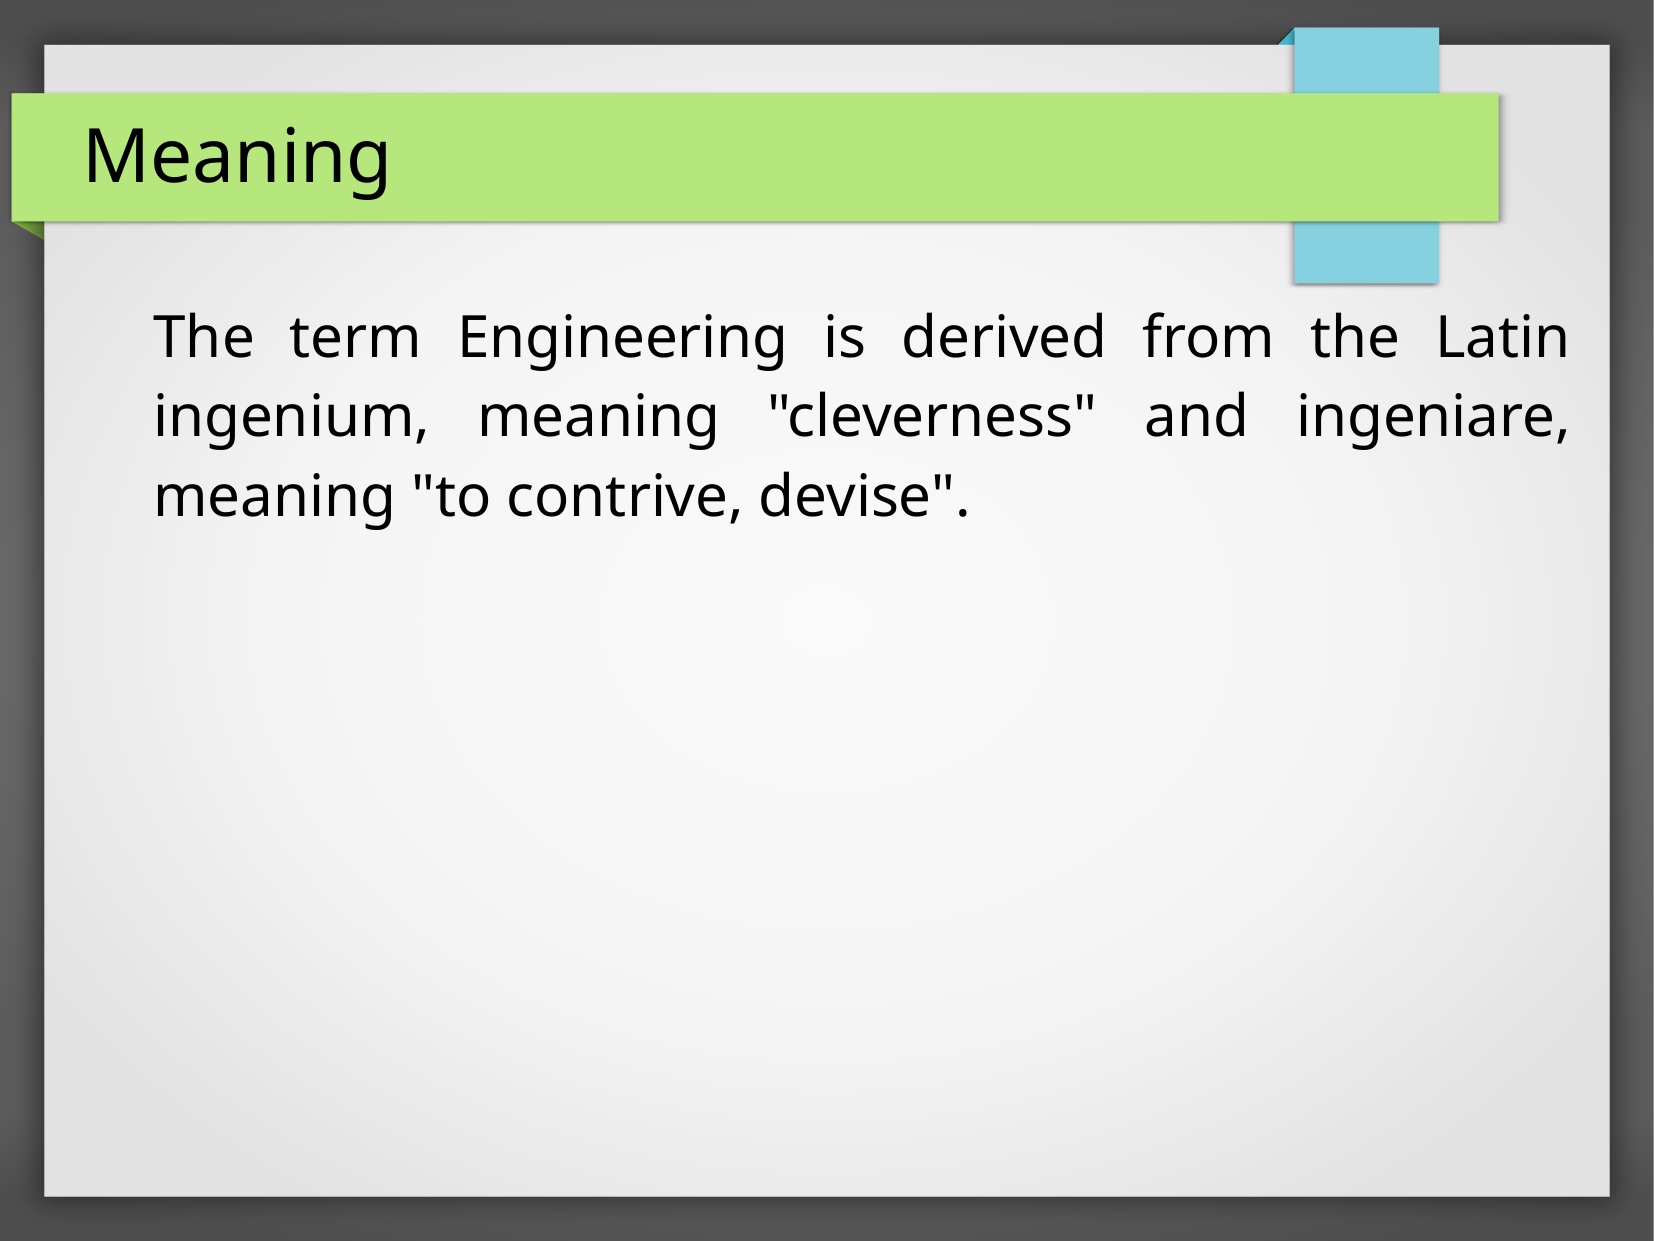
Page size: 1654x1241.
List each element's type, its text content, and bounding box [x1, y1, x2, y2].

title Meaning [82, 78, 1264, 229]
list The term Engineering is derived from the Latin ingenium, meaning "cleverness" and ingeniare, meaning "to contrive, devise". [82, 295, 1571, 1015]
picture [0, 0, 1654, 1241]
